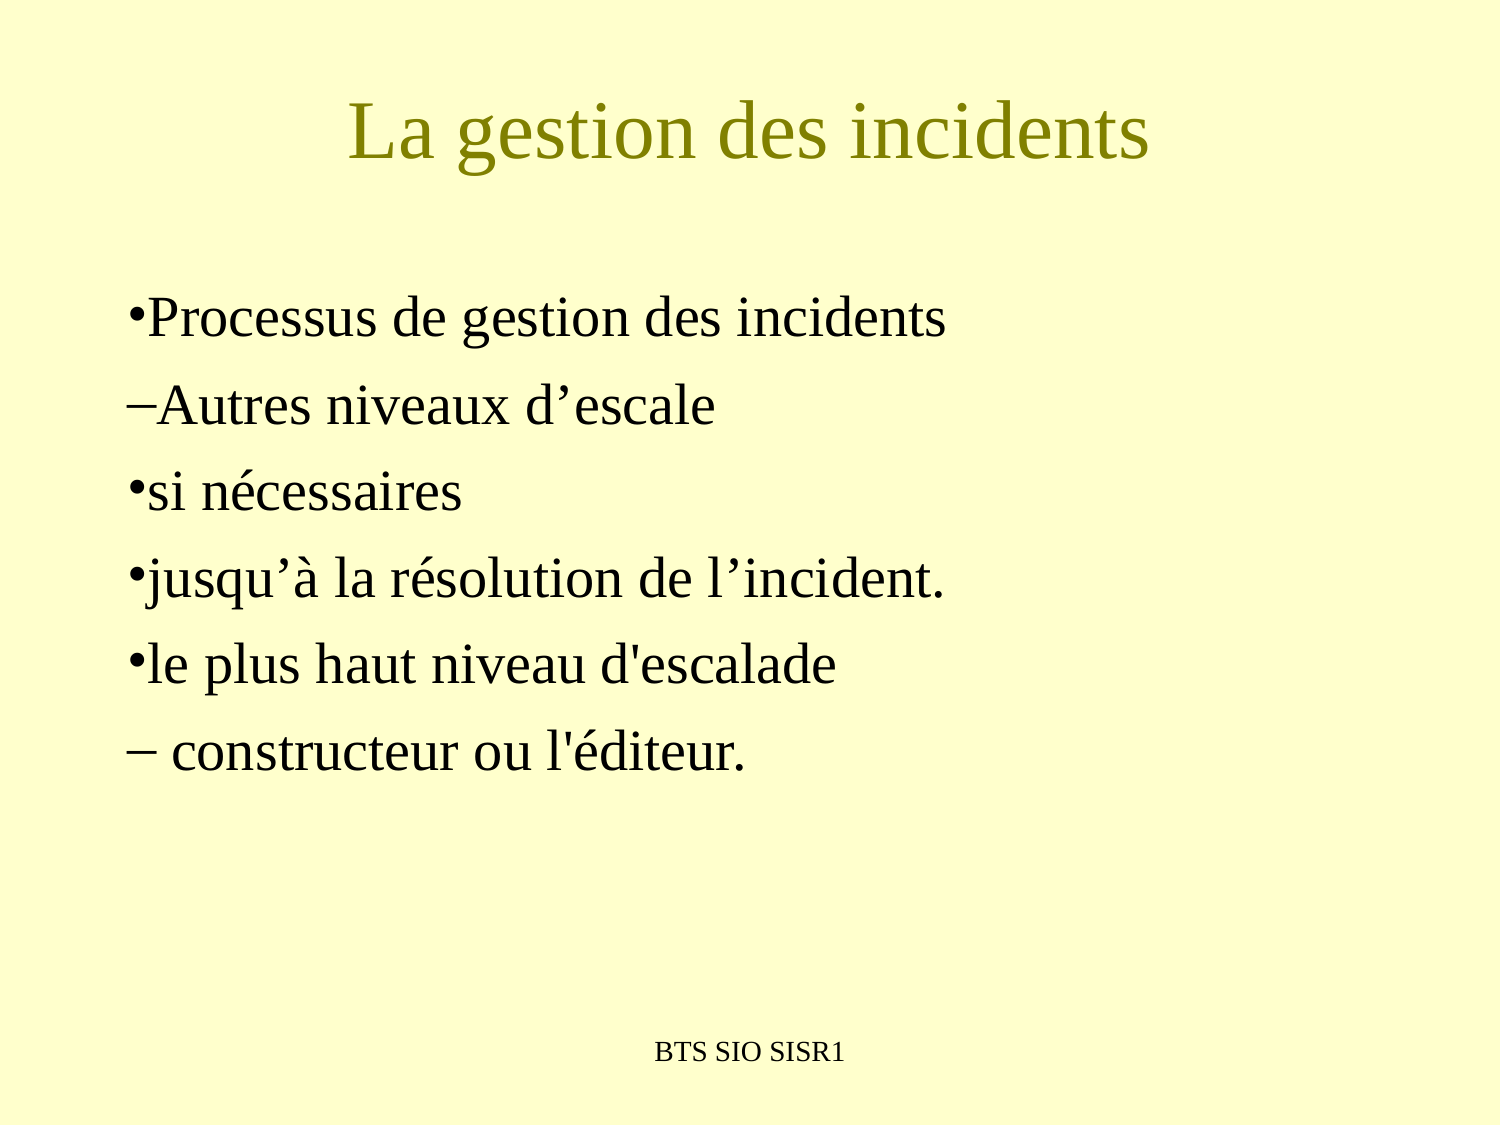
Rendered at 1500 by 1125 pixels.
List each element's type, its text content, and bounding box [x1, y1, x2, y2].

list Processus de gestion des incidents Autres niveaux d’escale si nécessaires jusqu’à la résolution de l’incident. le plus haut niveau d'escalade constructeur ou l'éditeur. [112, 278, 1388, 977]
text_box BTS SIO SISR1 [512, 1025, 988, 1101]
